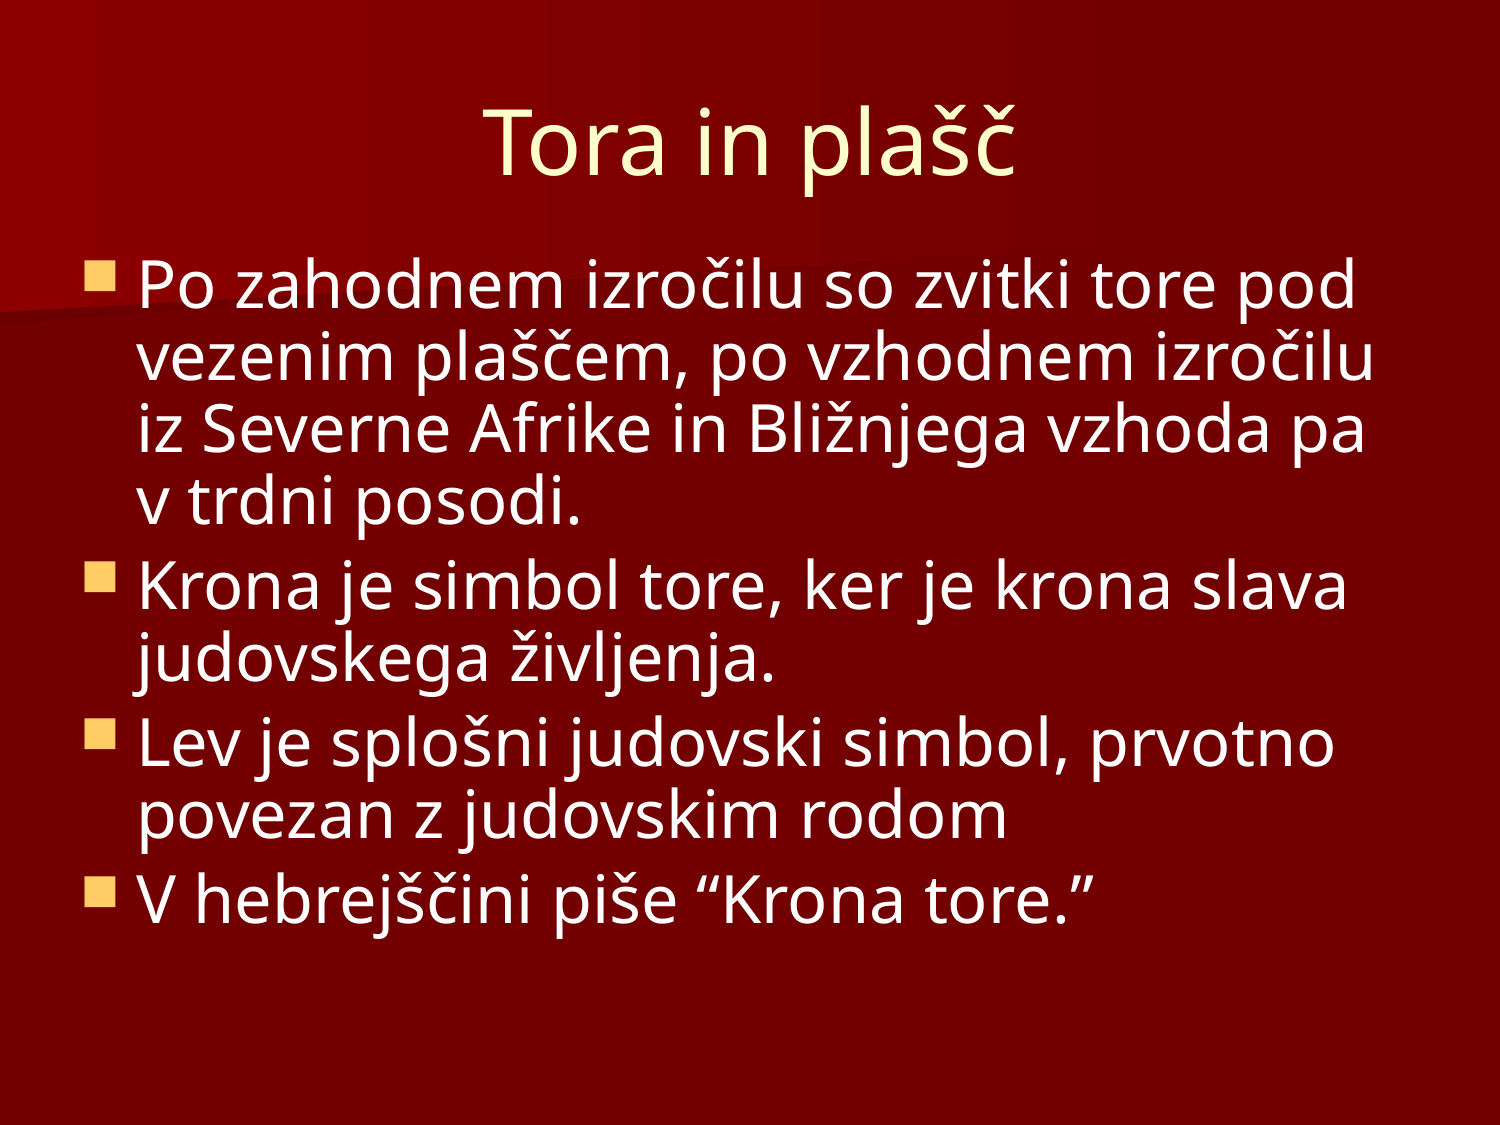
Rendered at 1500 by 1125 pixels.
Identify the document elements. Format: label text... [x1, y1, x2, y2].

list Po zahodnem izročilu so zvitki tore pod vezenim plaščem, po vzhodnem izročilu iz Severne Afrike in Bližnjega vzhoda pa v trdni posodi. Krona je simbol tore, ker je krona slava judovskega življenja. Lev je splošni judovski simbol, prvotno povezan z judovskim rodom V hebrejščini piše “Krona tore.” [64, 243, 1415, 981]
title Tora in plašč [75, 45, 1425, 233]
